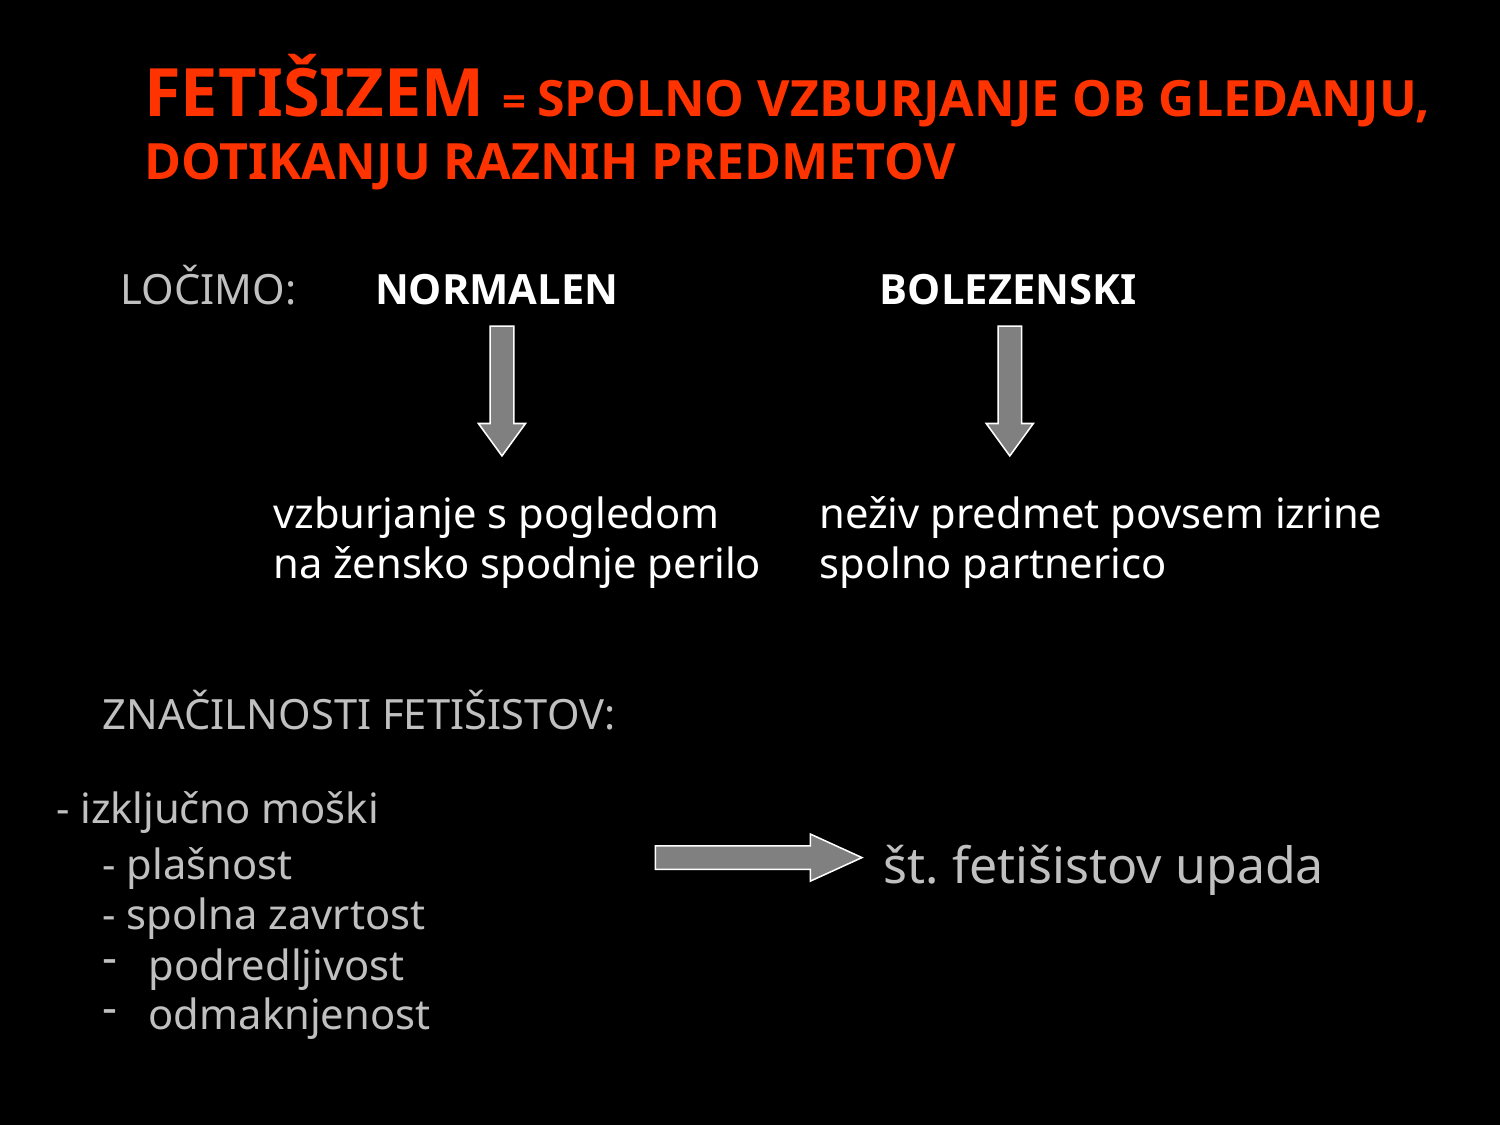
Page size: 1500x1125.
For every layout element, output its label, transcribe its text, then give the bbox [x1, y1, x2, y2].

text_box NORMALEN [360, 255, 634, 321]
text_box [655, 834, 862, 882]
text_box [478, 326, 526, 456]
text_box ZNAČILNOSTI FETIŠISTOV: - plašnost - spolna zavrtost podredljivost odmaknjenost [87, 680, 632, 1046]
text_box - izključno moški [41, 774, 87, 840]
text_box št. fetišistov upada [869, 826, 1340, 902]
text_box vzburjanje s pogledom na žensko spodnje perilo [258, 479, 777, 595]
text_box LOČIMO: [105, 255, 312, 321]
text_box BOLEZENSKI [865, 255, 1152, 321]
text_box neživ predmet povsem izrine spolno partnerico [804, 479, 1409, 595]
text_box FETIŠIZEM = SPOLNO VZBURJANJE OB GLEDANJU, DOTIKANJU RAZNIH PREDMETOV [129, 42, 1459, 198]
text_box [986, 326, 1034, 456]
